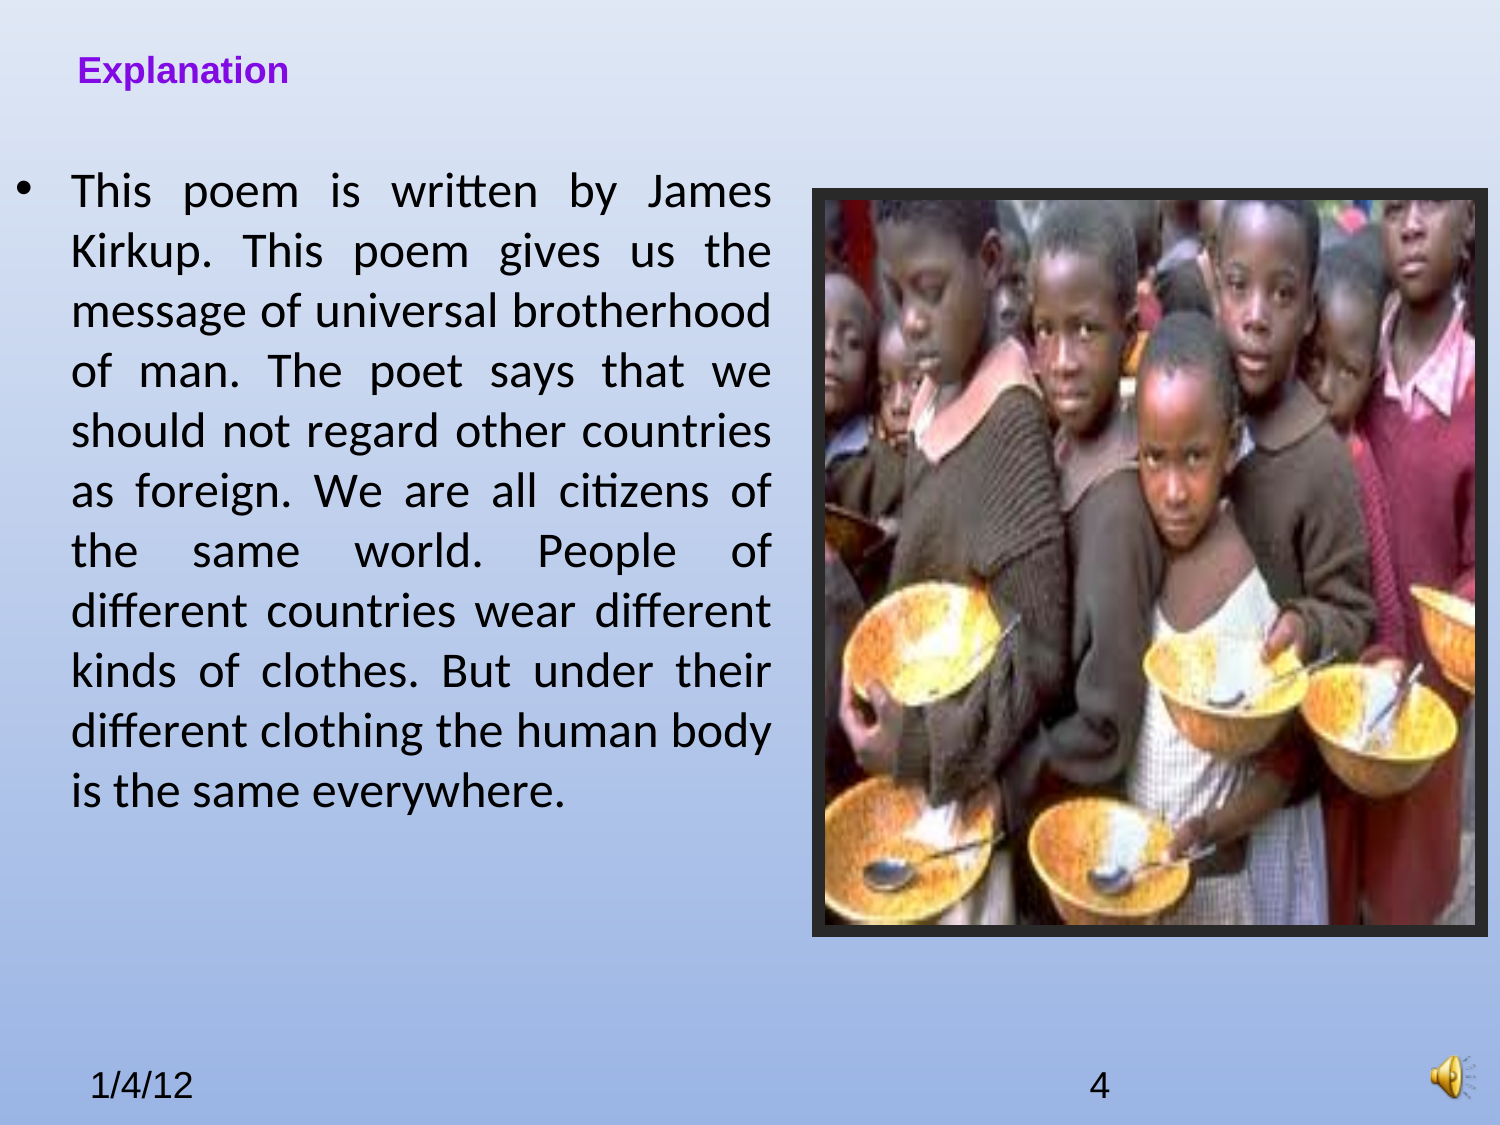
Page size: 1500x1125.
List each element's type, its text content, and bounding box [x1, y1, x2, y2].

picture [825, 200, 1476, 925]
text_box Explanation [62, 0, 751, 138]
picture [1429, 1054, 1480, 1105]
text_box This poem is written by James Kirkup. This poem gives us the message of universal brotherhood of man. The poet says that we should not regard other countries as foreign. We are all citizens of the same world. People of different countries wear different kinds of clothes. But under their different clothing the human body is the same everywhere. [0, 149, 788, 1018]
